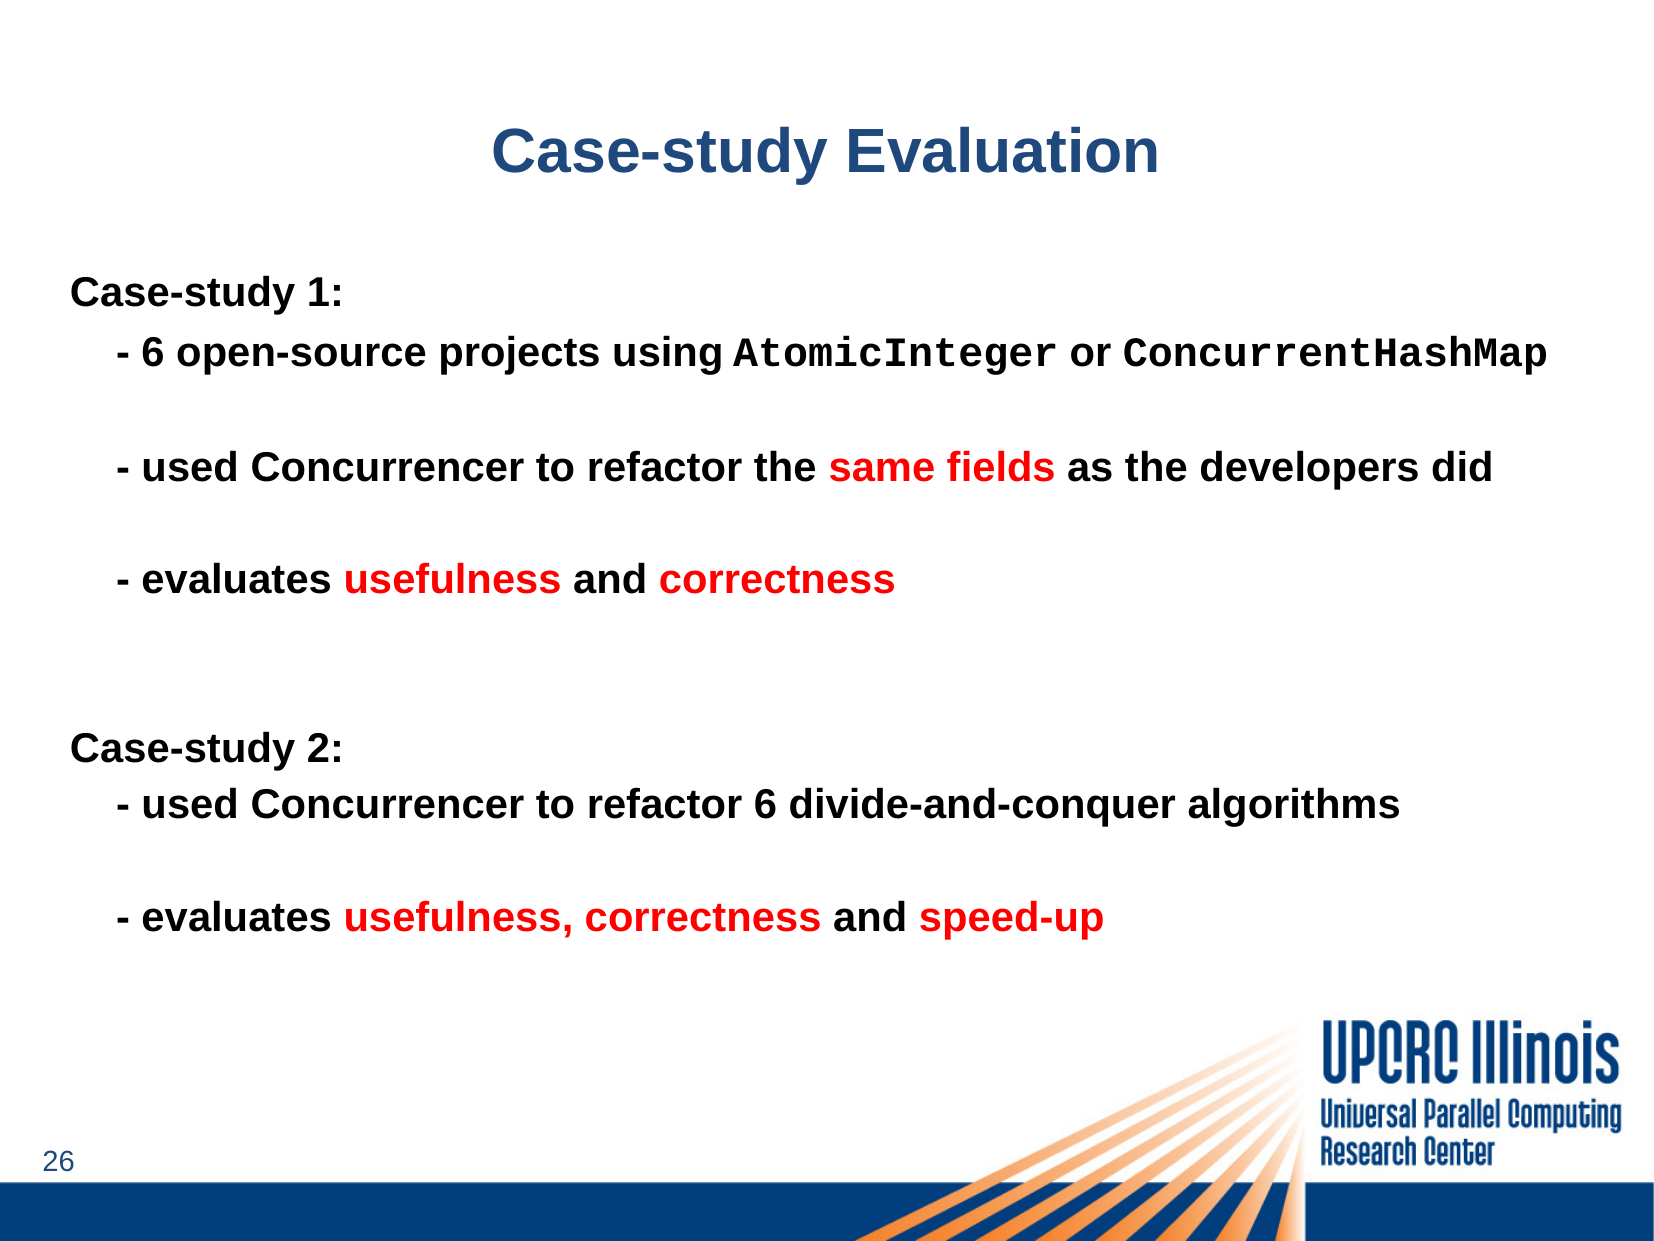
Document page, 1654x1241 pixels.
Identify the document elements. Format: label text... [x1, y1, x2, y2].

title Case-study Evaluation [82, 49, 1571, 204]
picture [0, 1005, 1654, 1241]
list Case-study 1: - 6 open-source projects using AtomicInteger or ConcurrentHashMap - used Concurrencer to refactor the same fields as the developers did - evaluates usefulness and correctness Case-study 2: - used Concurrencer to refactor 6 divide-and-conquer algorithms - evaluates usefulness, correctness and speed-up [37, 204, 1613, 1024]
